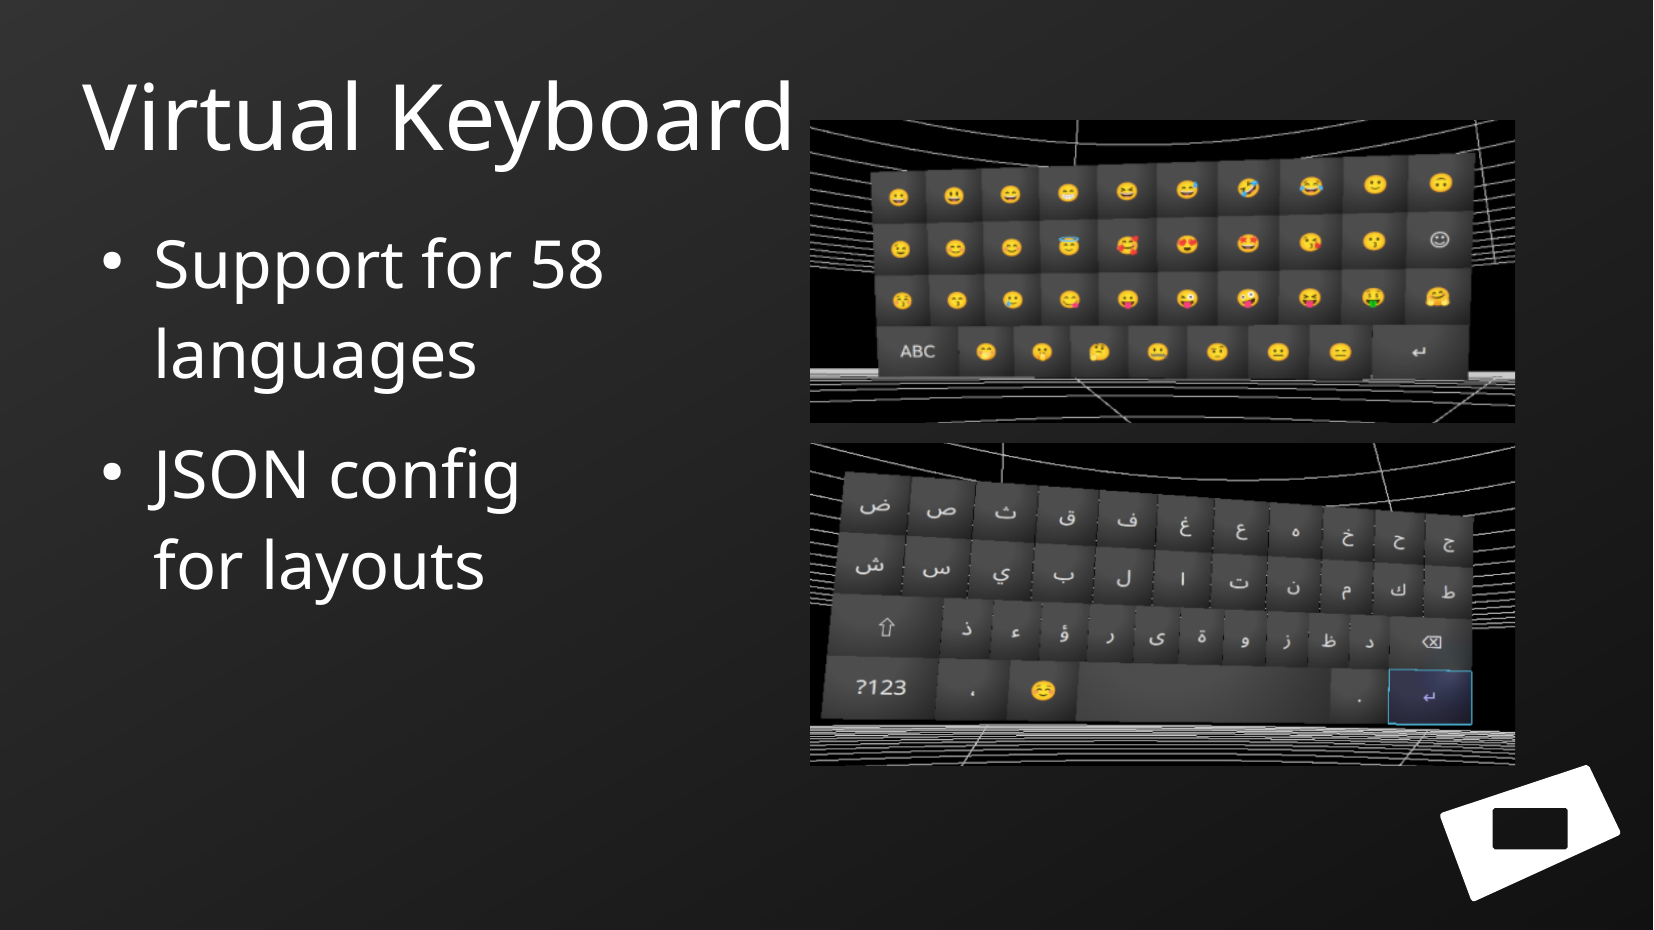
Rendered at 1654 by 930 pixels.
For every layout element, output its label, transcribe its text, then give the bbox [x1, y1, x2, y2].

list Support for 58 languages JSON config for layouts [82, 217, 1571, 757]
title Virtual Keyboard [82, 37, 1571, 193]
picture [810, 120, 1516, 423]
picture [810, 443, 1621, 902]
